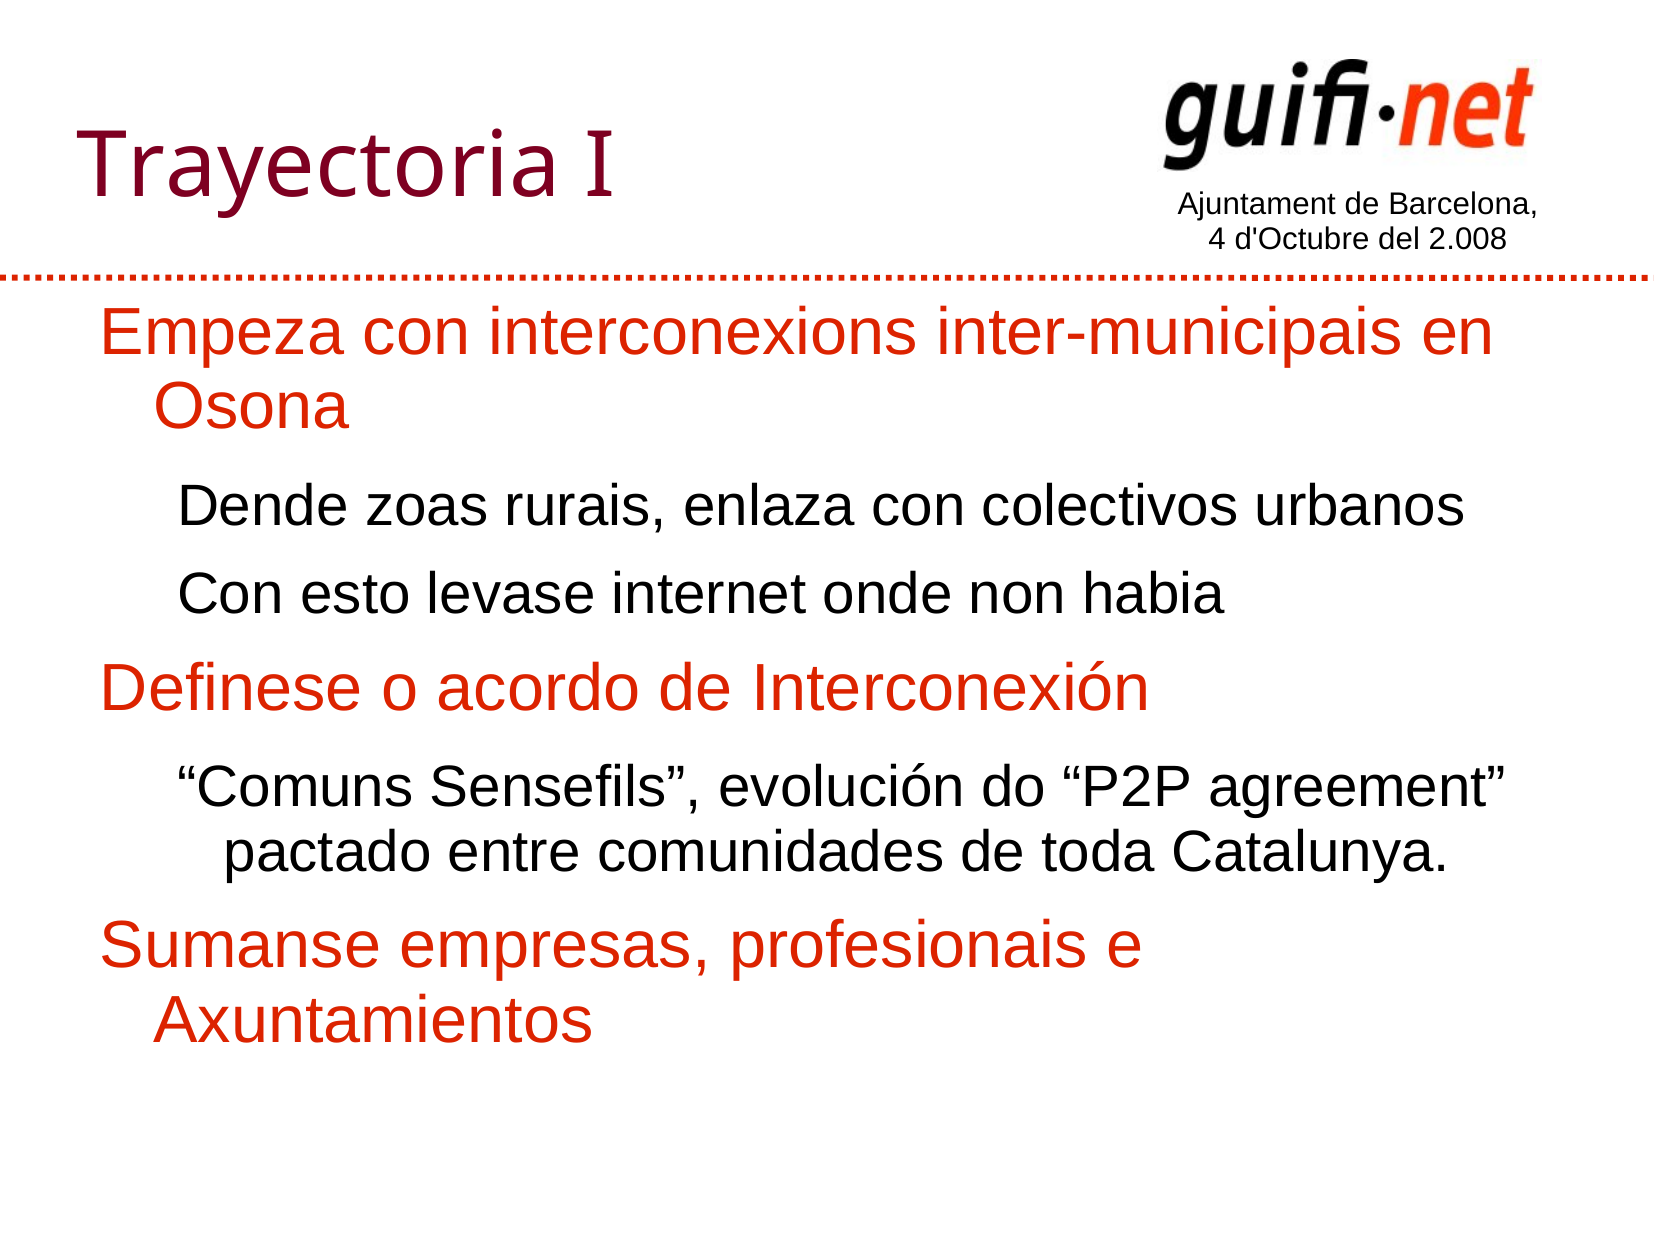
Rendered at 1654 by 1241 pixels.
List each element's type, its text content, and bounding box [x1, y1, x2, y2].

text_box Empeza con interconexions inter-municipais en Osona Dende zoas rurais, enlaza con colectivos urbanos Con esto levase internet onde non habia Definese o acordo de Interconexión “Comuns Sensefils”, evolución do “P2P agreement” pactado entre comunidades de toda Catalunya. Sumanse empresas, profesionais e Axuntamientos [82, 290, 1571, 1109]
picture [1157, 59, 1542, 172]
text_box Trayectoria I [76, 66, 1152, 259]
